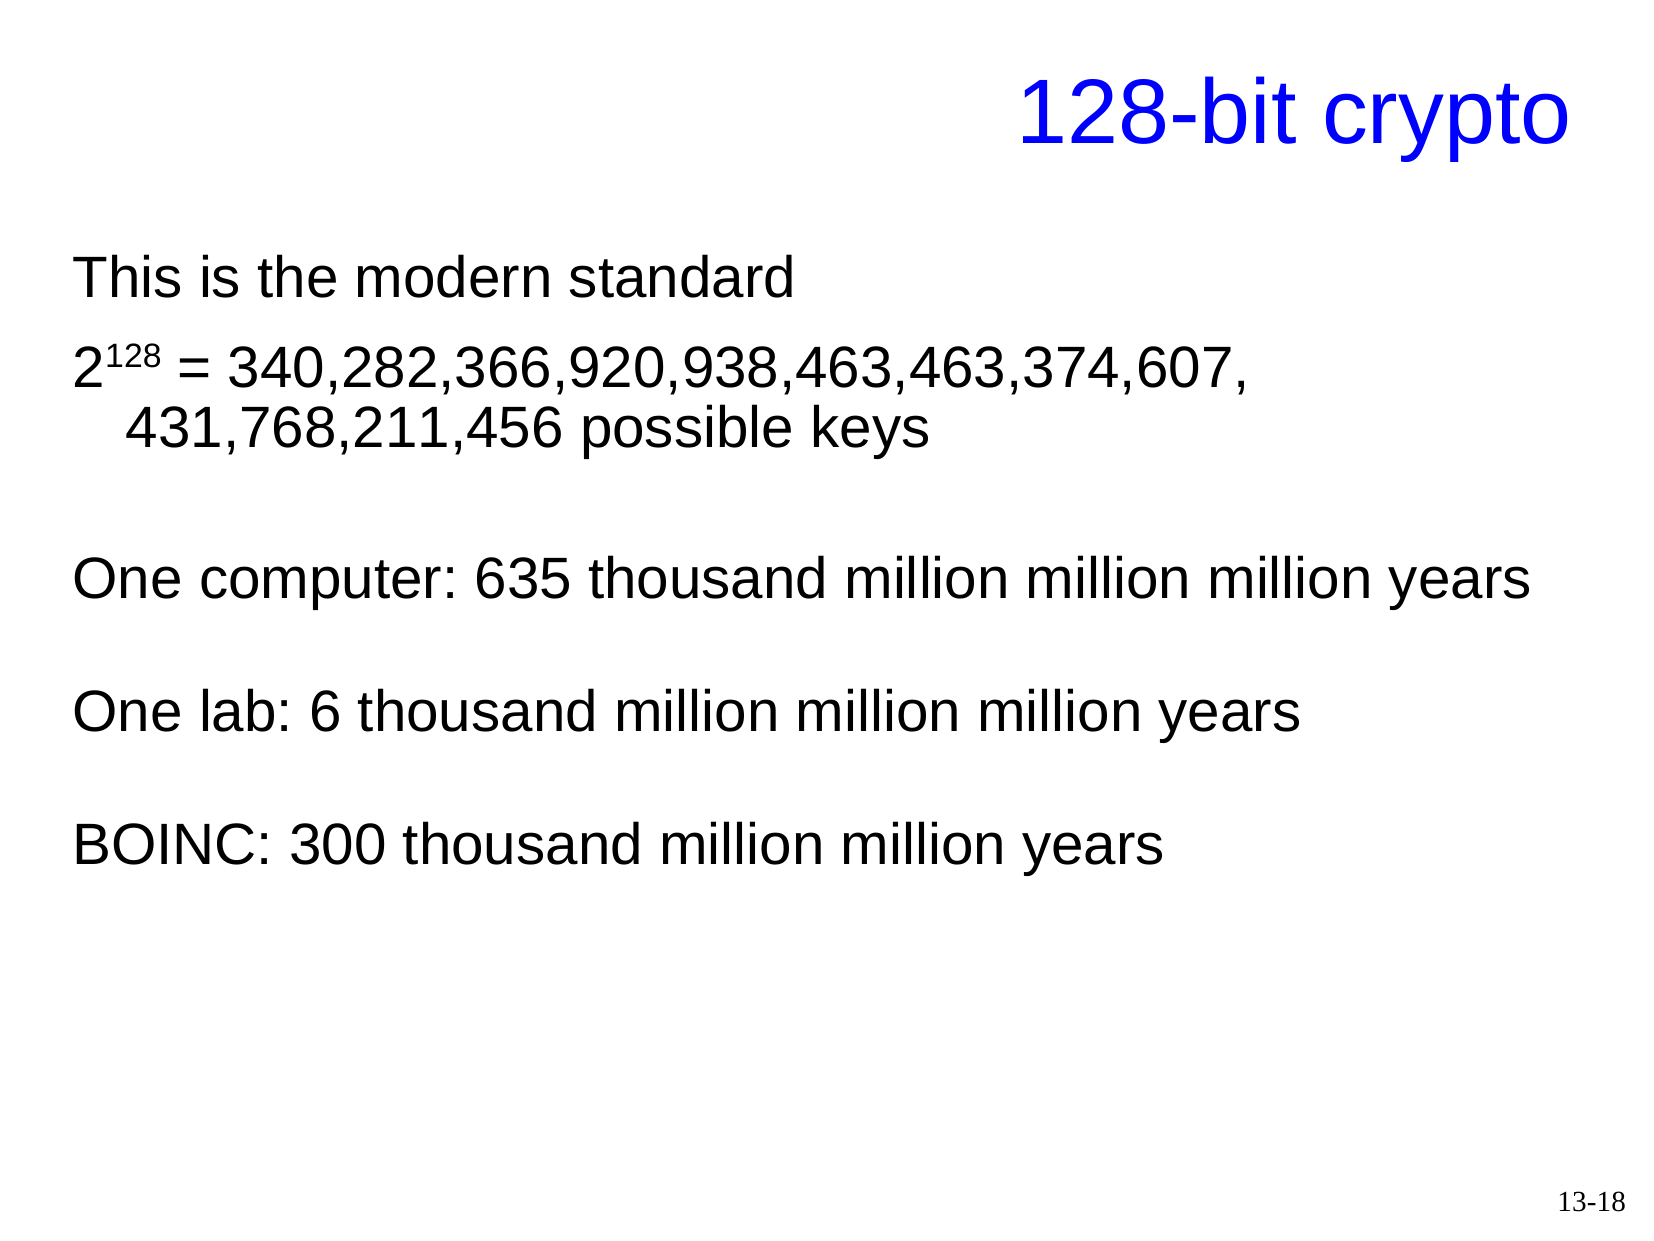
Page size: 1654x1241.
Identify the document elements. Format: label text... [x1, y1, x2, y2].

list This is the modern standard 2128 = 340,282,366,920,938,463,463,374,607, 431,768,211,456 possible keys One computer: 635 thousand million million million years One lab: 6 thousand million million million years BOINC: 300 thousand million million years [55, 248, 1607, 1031]
title 128-bit crypto [84, 11, 1573, 219]
